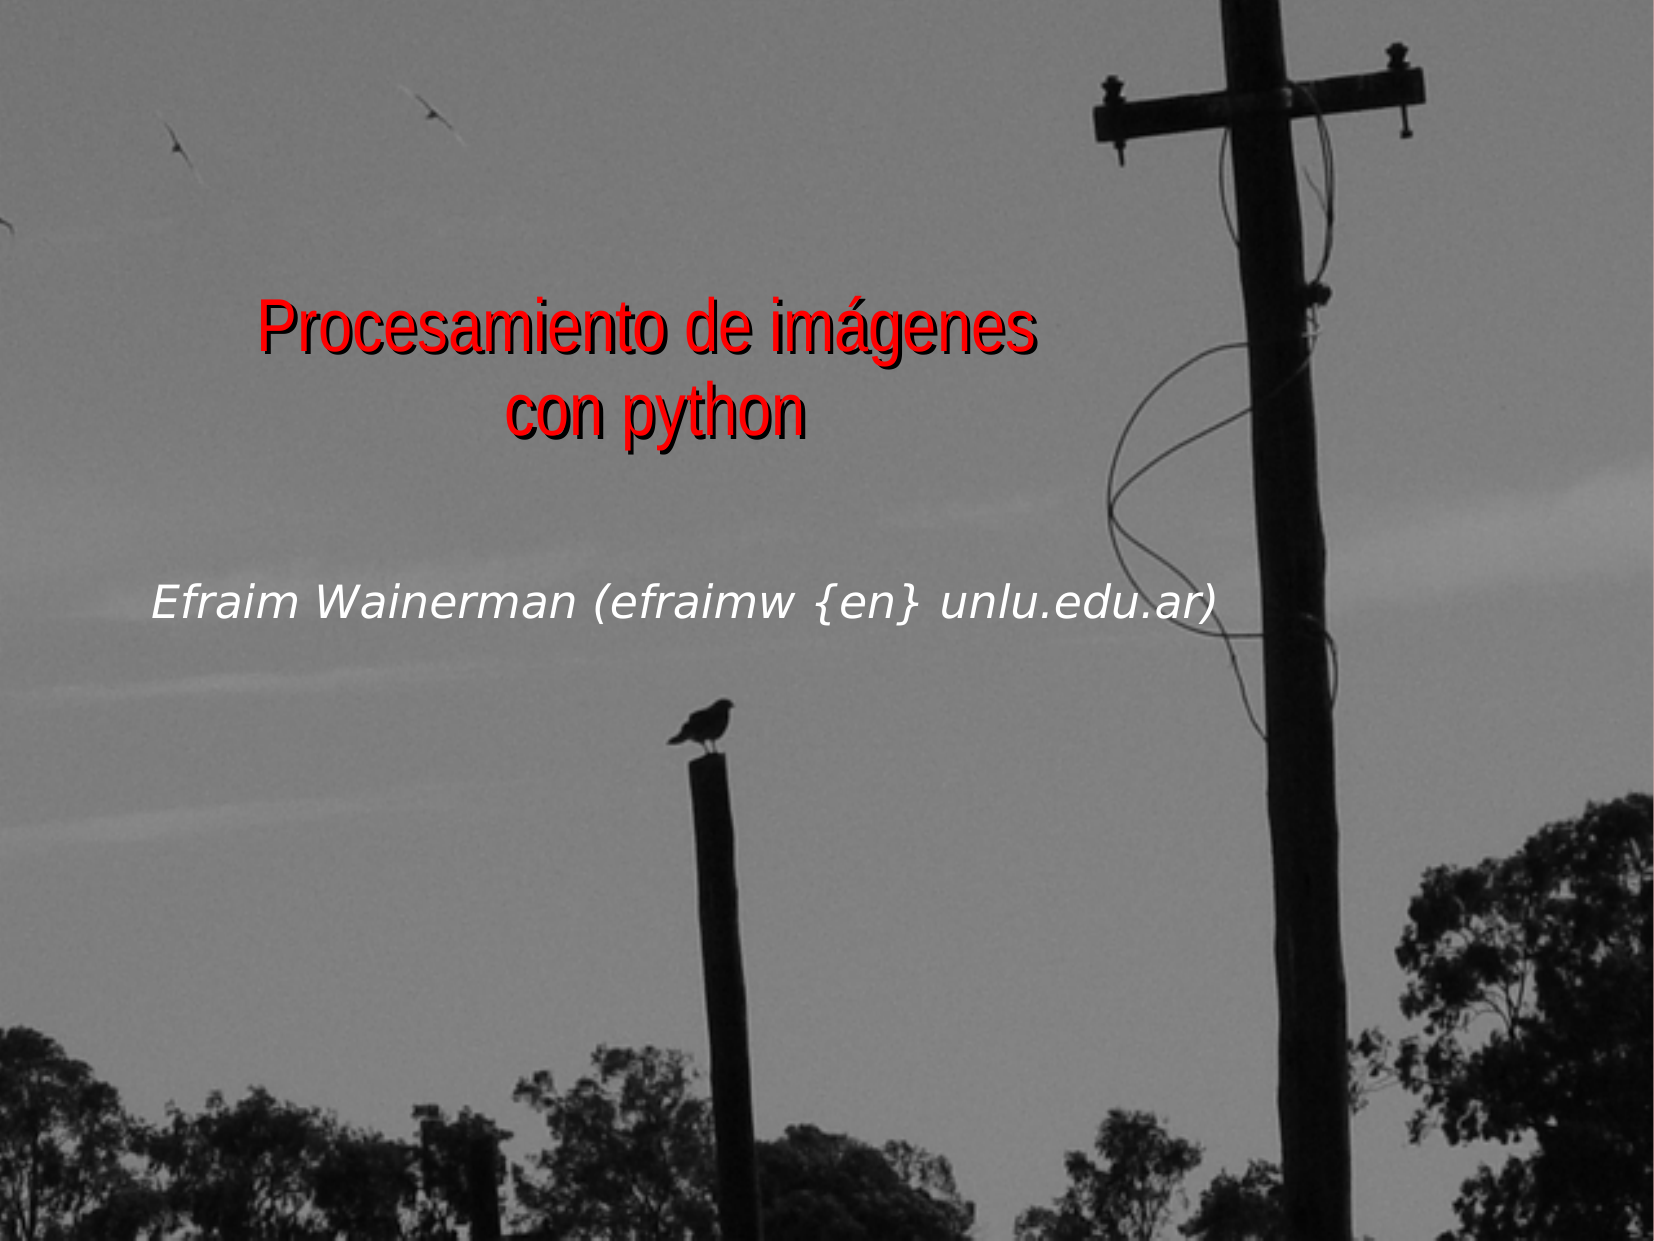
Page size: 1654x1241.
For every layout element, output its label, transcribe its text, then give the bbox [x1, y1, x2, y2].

title Procesamiento de imágenes con python [0, 146, 1400, 527]
text_box Efraim Wainerman (efraimw {en} unlu.edu.ar) [0, 527, 1519, 680]
picture [0, 0, 1654, 1241]
